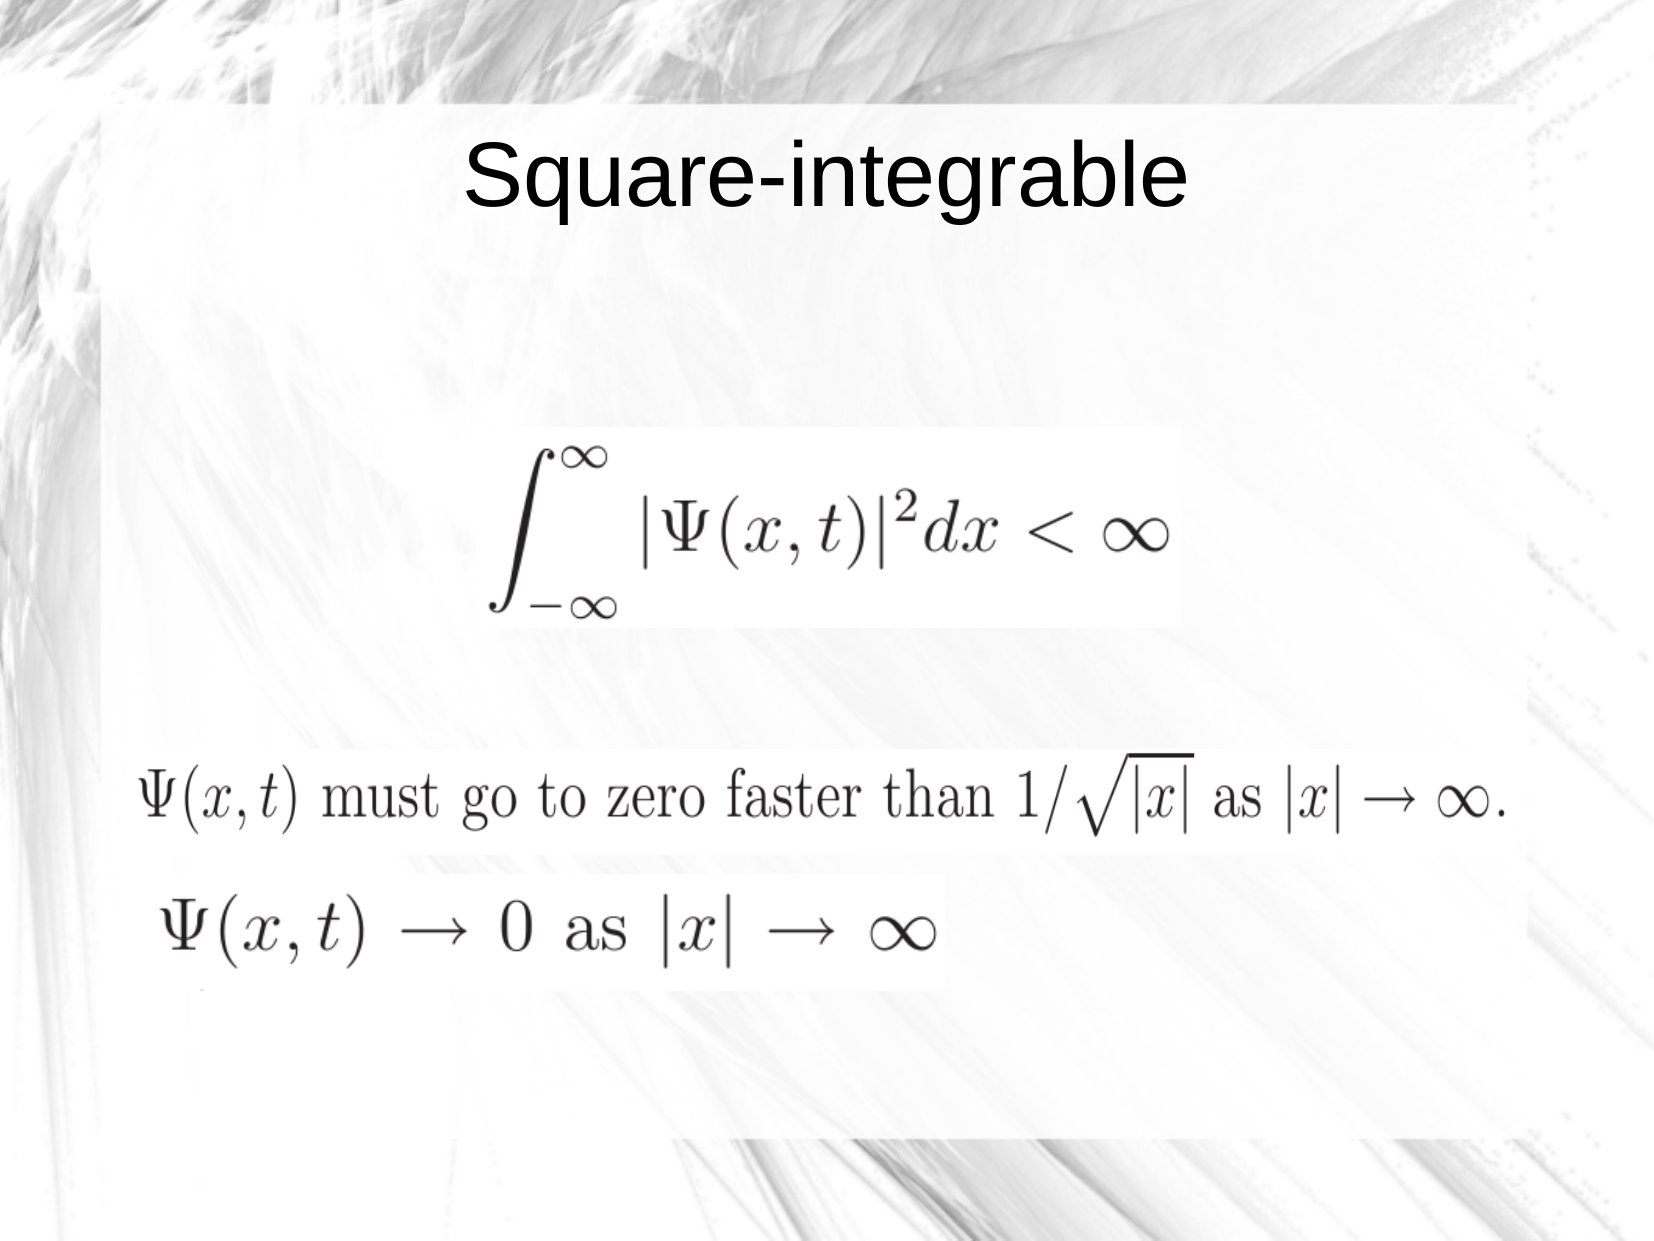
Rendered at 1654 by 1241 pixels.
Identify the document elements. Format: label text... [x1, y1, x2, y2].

title Square-integrable [118, 88, 1536, 257]
picture [0, 0, 1654, 1241]
